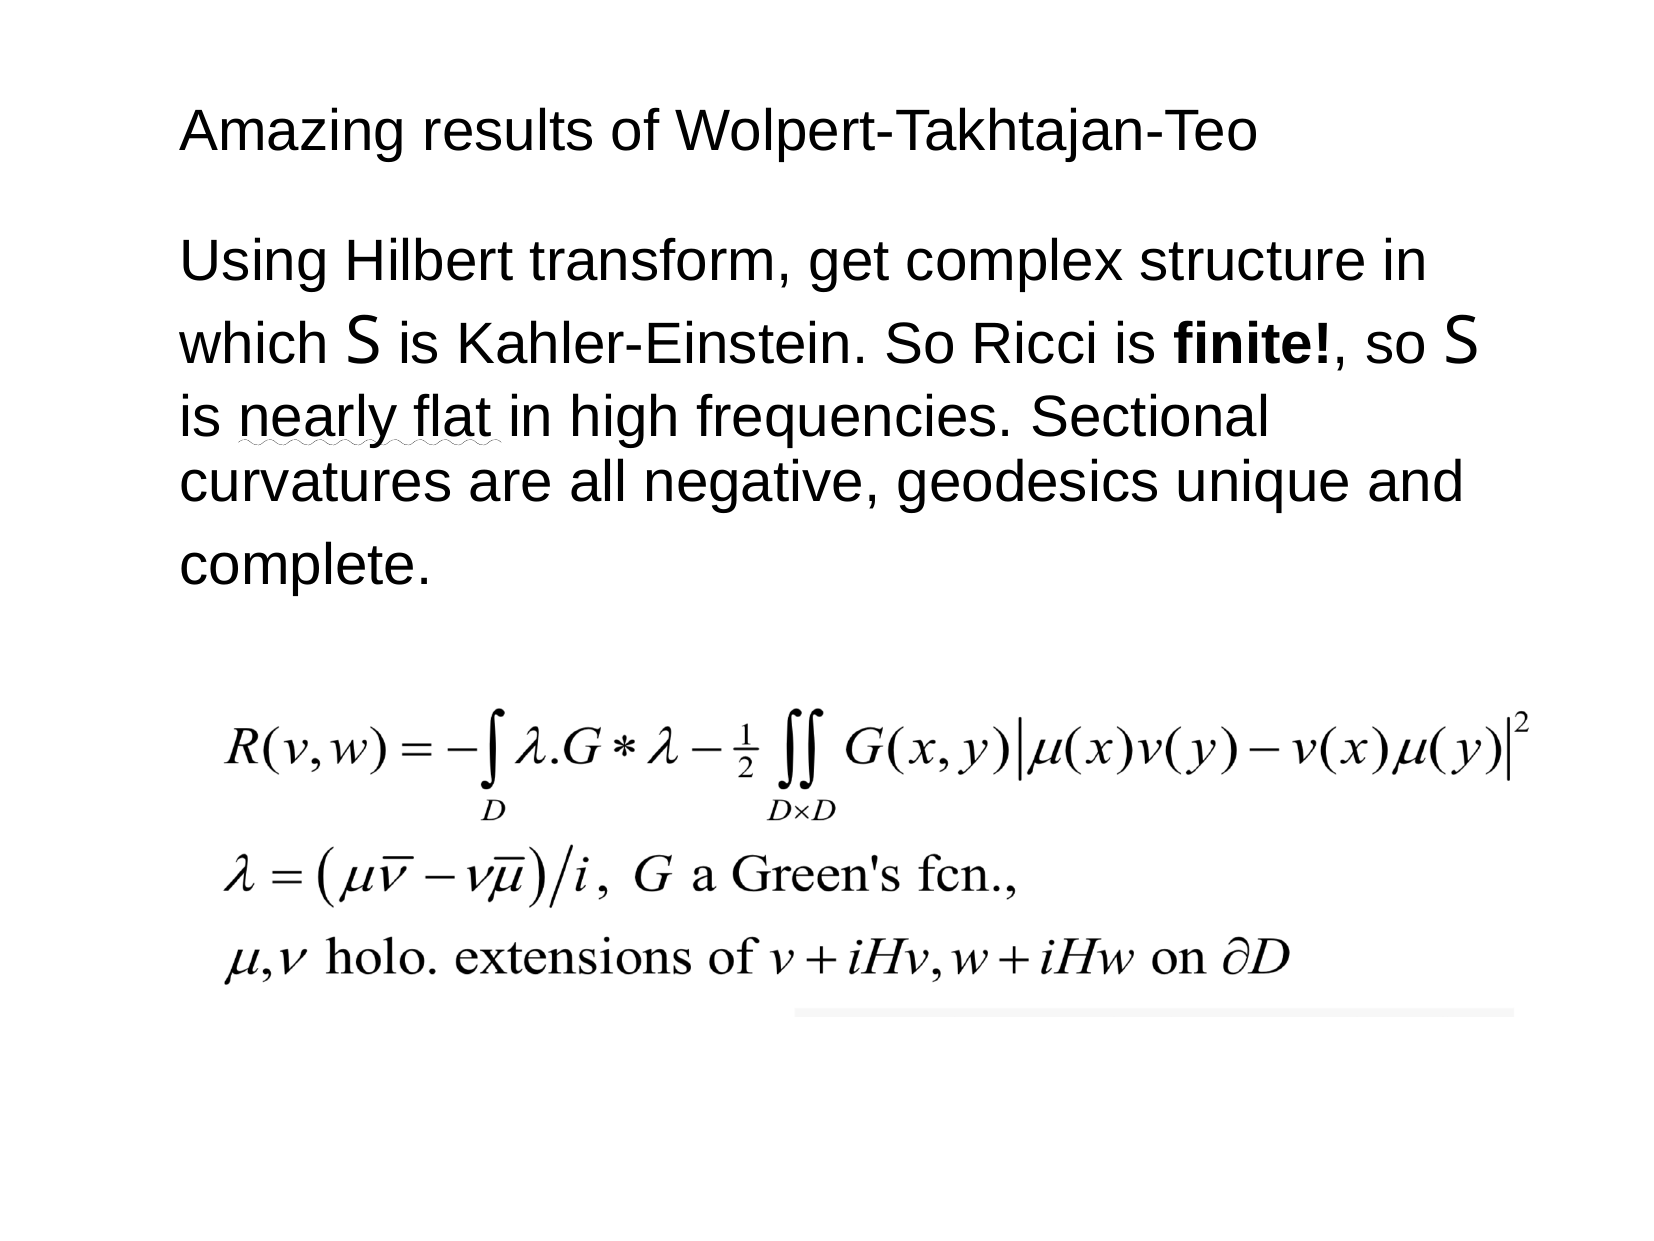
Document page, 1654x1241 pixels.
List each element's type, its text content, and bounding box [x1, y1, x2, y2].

picture [94, 670, 1625, 1017]
text_box Amazing results of Wolpert-Takhtajan-Teo Using Hilbert transform, get complex structure in which S is Kahler-Einstein. So Ricci is finite!, so S is nearly flat in high frequencies. Sectional curvatures are all negative, geodesics unique and complete. [165, 90, 1516, 594]
